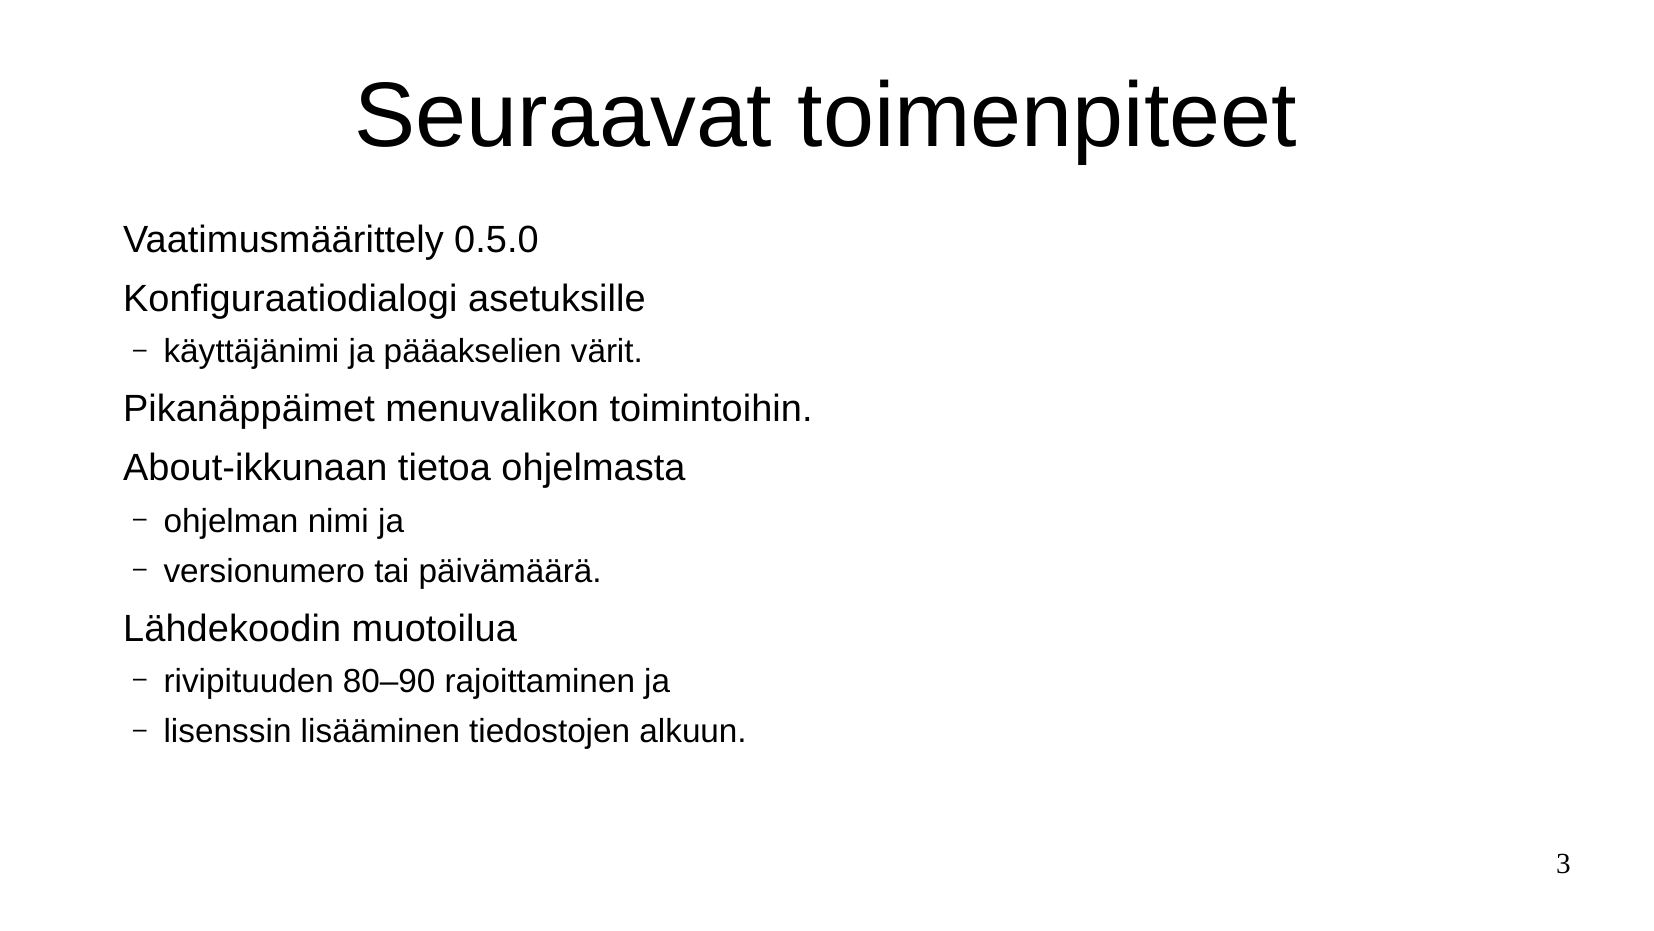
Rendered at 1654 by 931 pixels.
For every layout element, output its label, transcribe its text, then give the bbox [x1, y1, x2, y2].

list Vaatimusmäärittely 0.5.0 Konfiguraatiodialogi asetuksille käyttäjänimi ja pääakselien värit. Pikanäppäimet menuvalikon toimintoihin. About-ikkunaan tietoa ohjelmasta ohjelman nimi ja versionumero tai päivämäärä. Lähdekoodin muotoilua rivipituuden 80–90 rajoittaminen ja lisenssin lisääminen tiedostojen alkuun. [82, 217, 1571, 758]
title Seuraavat toimenpiteet [82, 37, 1571, 193]
